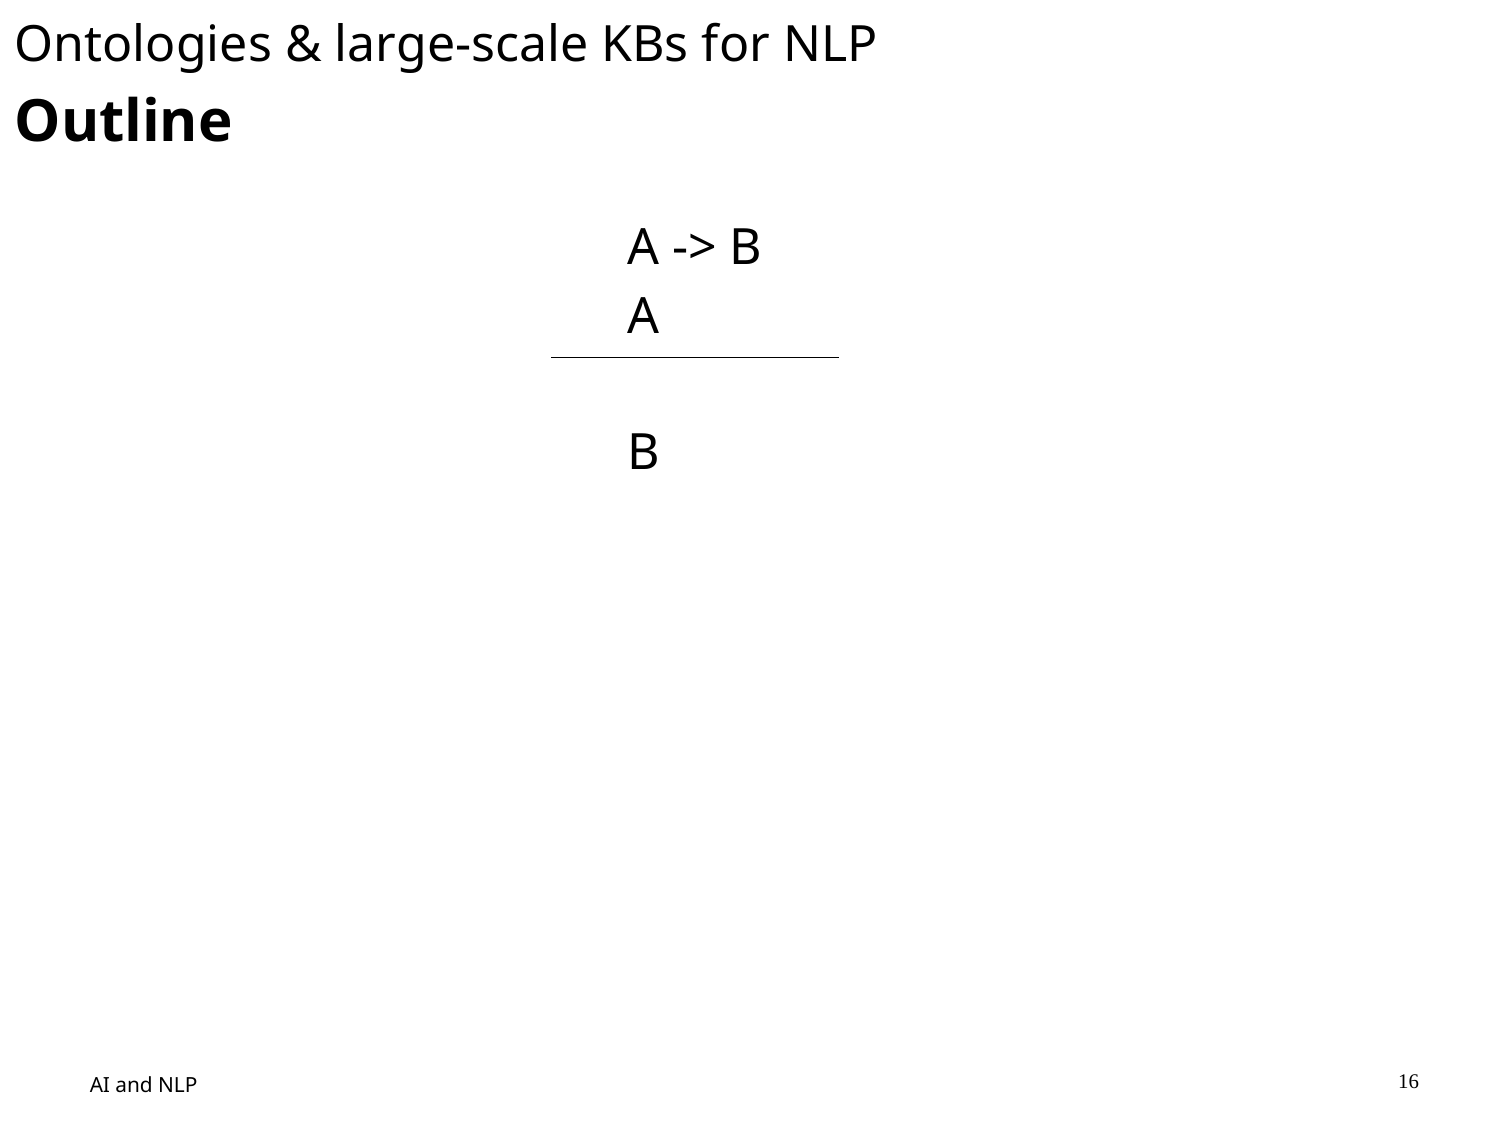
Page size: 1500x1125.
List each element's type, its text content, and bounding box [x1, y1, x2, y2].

text_box A -> B A B [612, 204, 783, 357]
text_box A -> B A B [612, 358, 783, 461]
title Ontologies & large-scale KBs for NLP Outline [0, 0, 1500, 158]
